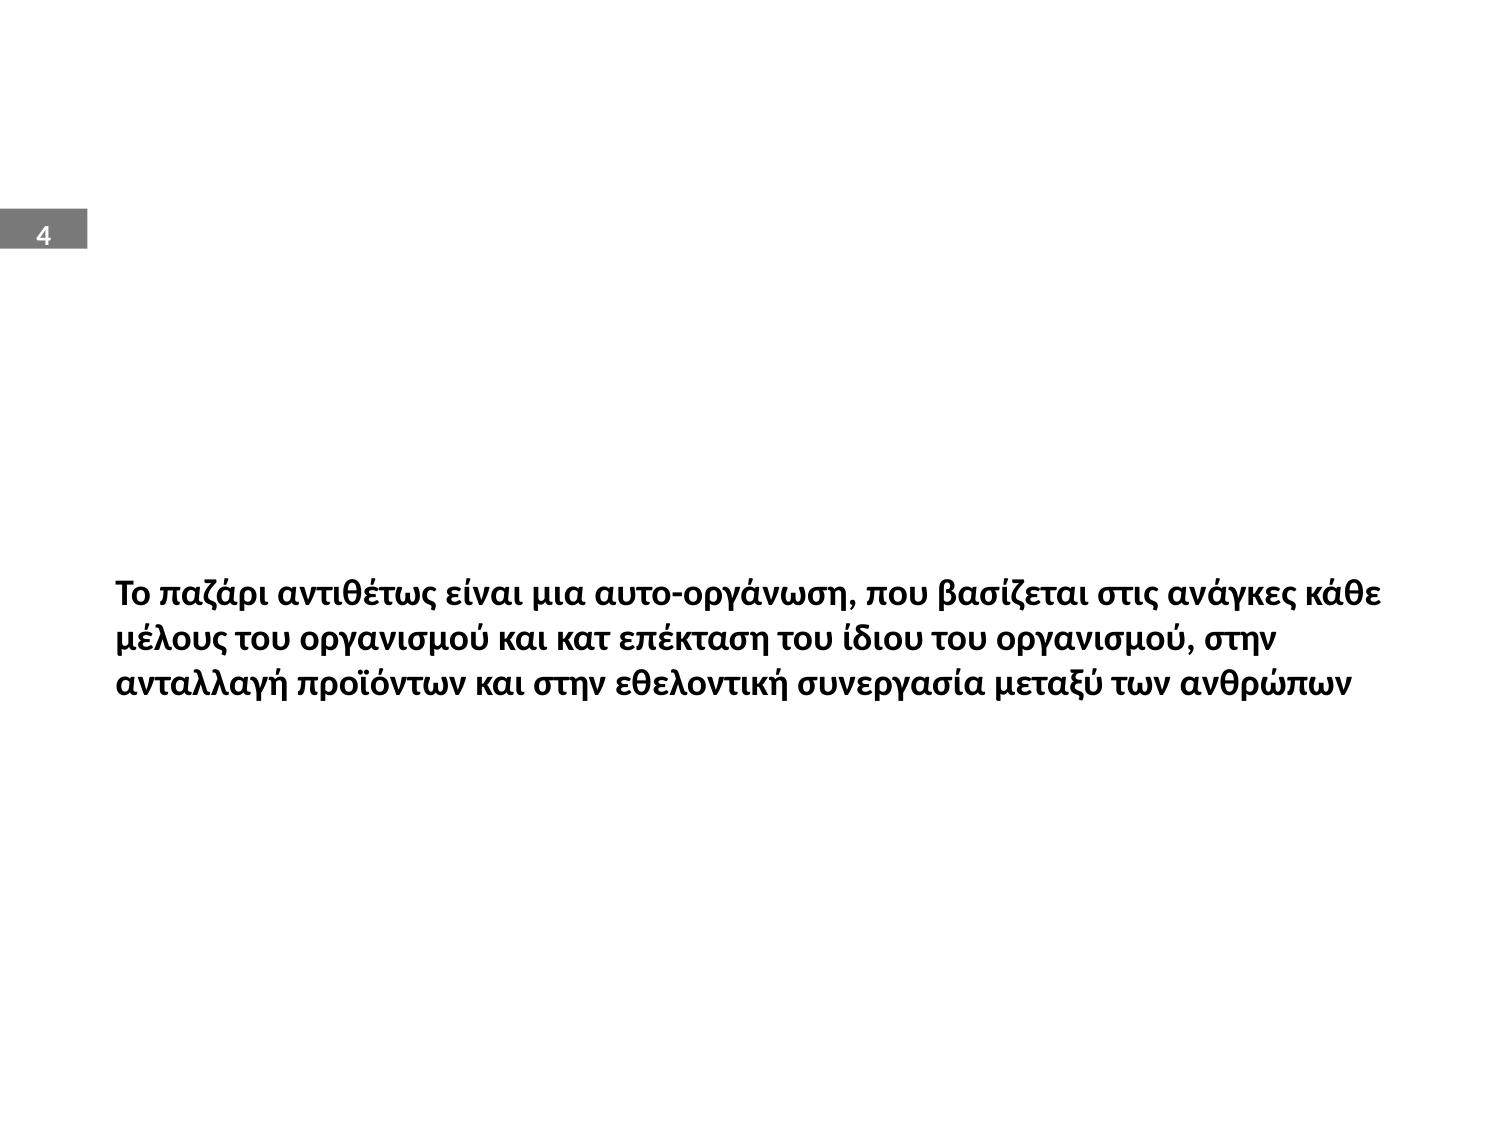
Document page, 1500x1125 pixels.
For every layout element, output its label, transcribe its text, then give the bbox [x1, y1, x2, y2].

list Το παζάρι αντιθέτως είναι μια αυτο-οργάνωση, που βασίζεται στις ανάγκες κάθε μέλους του οργανισμού και κατ επέκταση του ίδιου του οργανισμού, στην ανταλλαγή προϊόντων και στην εθελοντική συνεργασία μεταξύ των ανθρώπων [100, 262, 1438, 1006]
text_box [0, 208, 88, 249]
